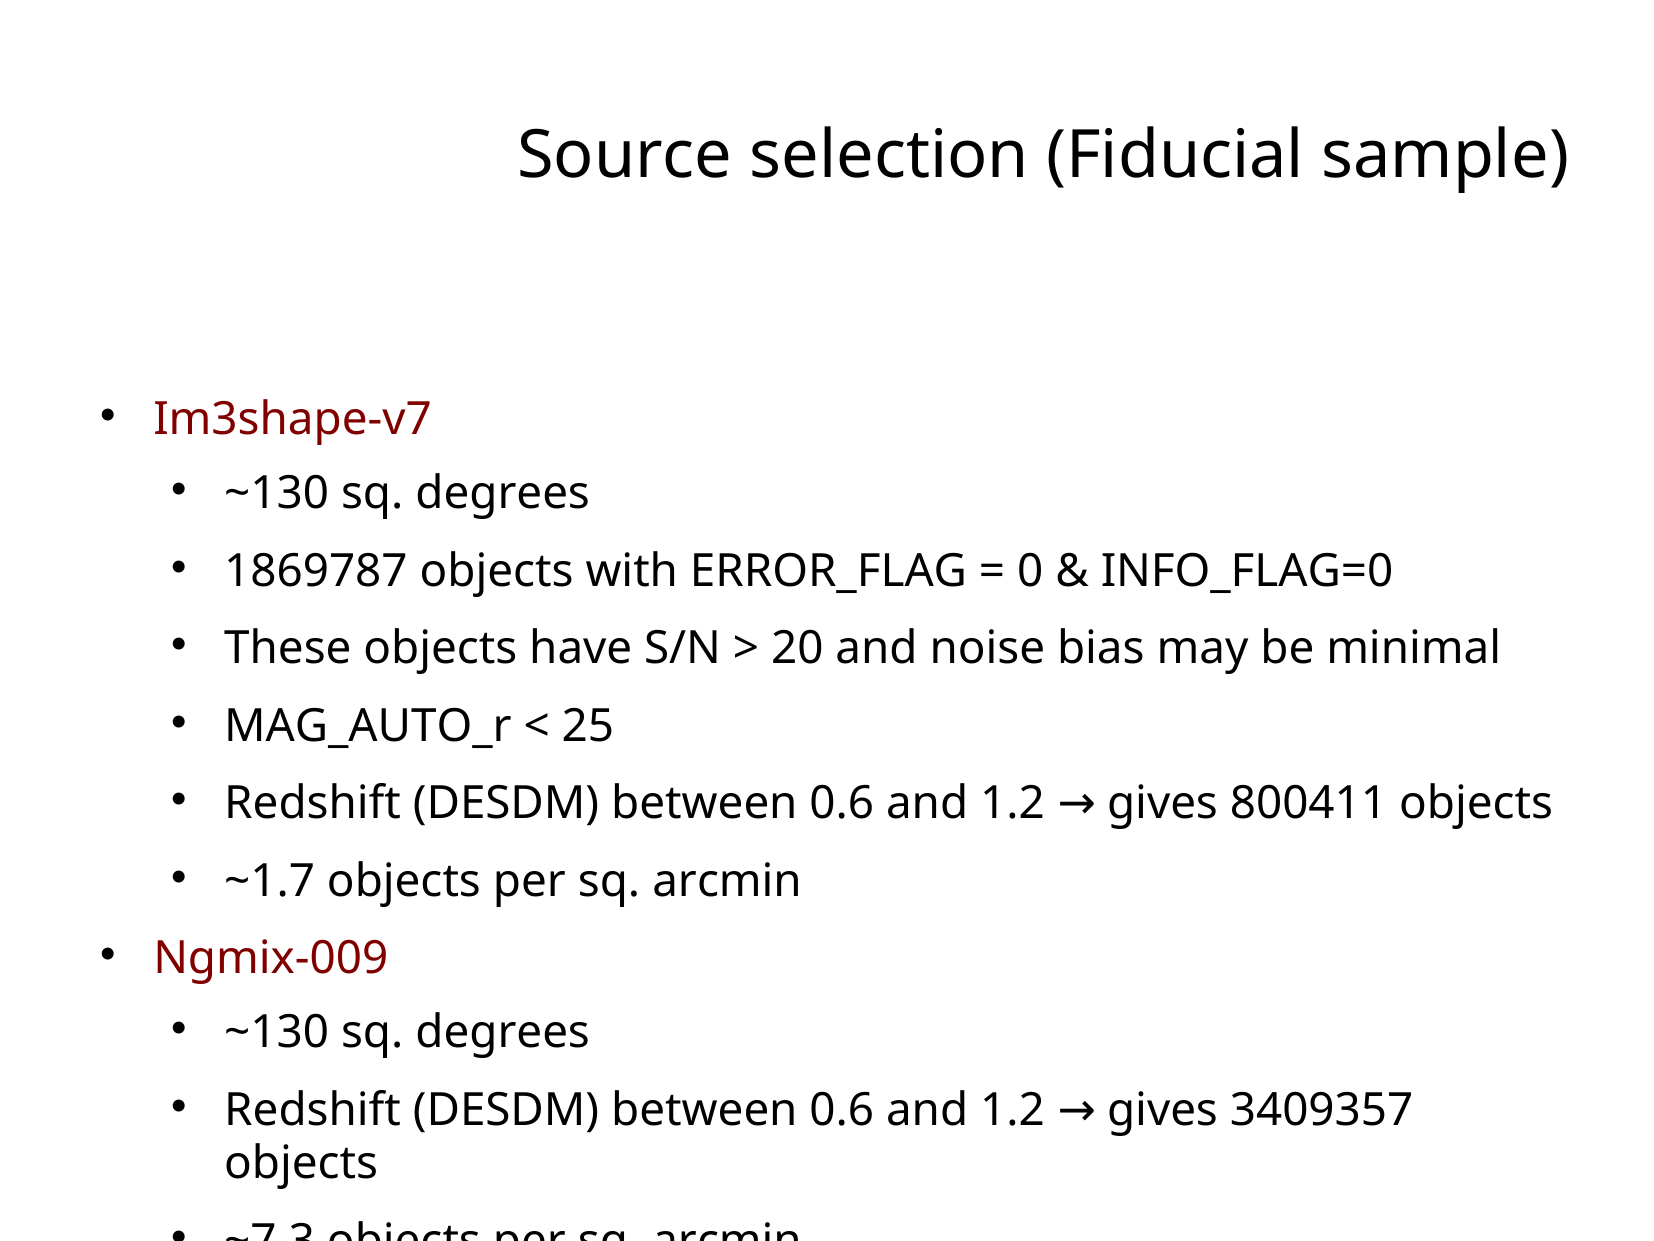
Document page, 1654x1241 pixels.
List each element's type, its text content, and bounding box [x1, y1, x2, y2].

list Im3shape-v7 ~130 sq. degrees 1869787 objects with ERROR_FLAG = 0 & INFO_FLAG=0 These objects have S/N > 20 and noise bias may be minimal MAG_AUTO_r < 25 Redshift (DESDM) between 0.6 and 1.2 → gives 800411 objects ~1.7 objects per sq. arcmin Ngmix-009 ~130 sq. degrees Redshift (DESDM) between 0.6 and 1.2 → gives 3409357 objects ~7.3 objects per sq. arcmin [82, 390, 1571, 1214]
title Source selection (Fiducial sample) [82, 49, 1571, 257]
